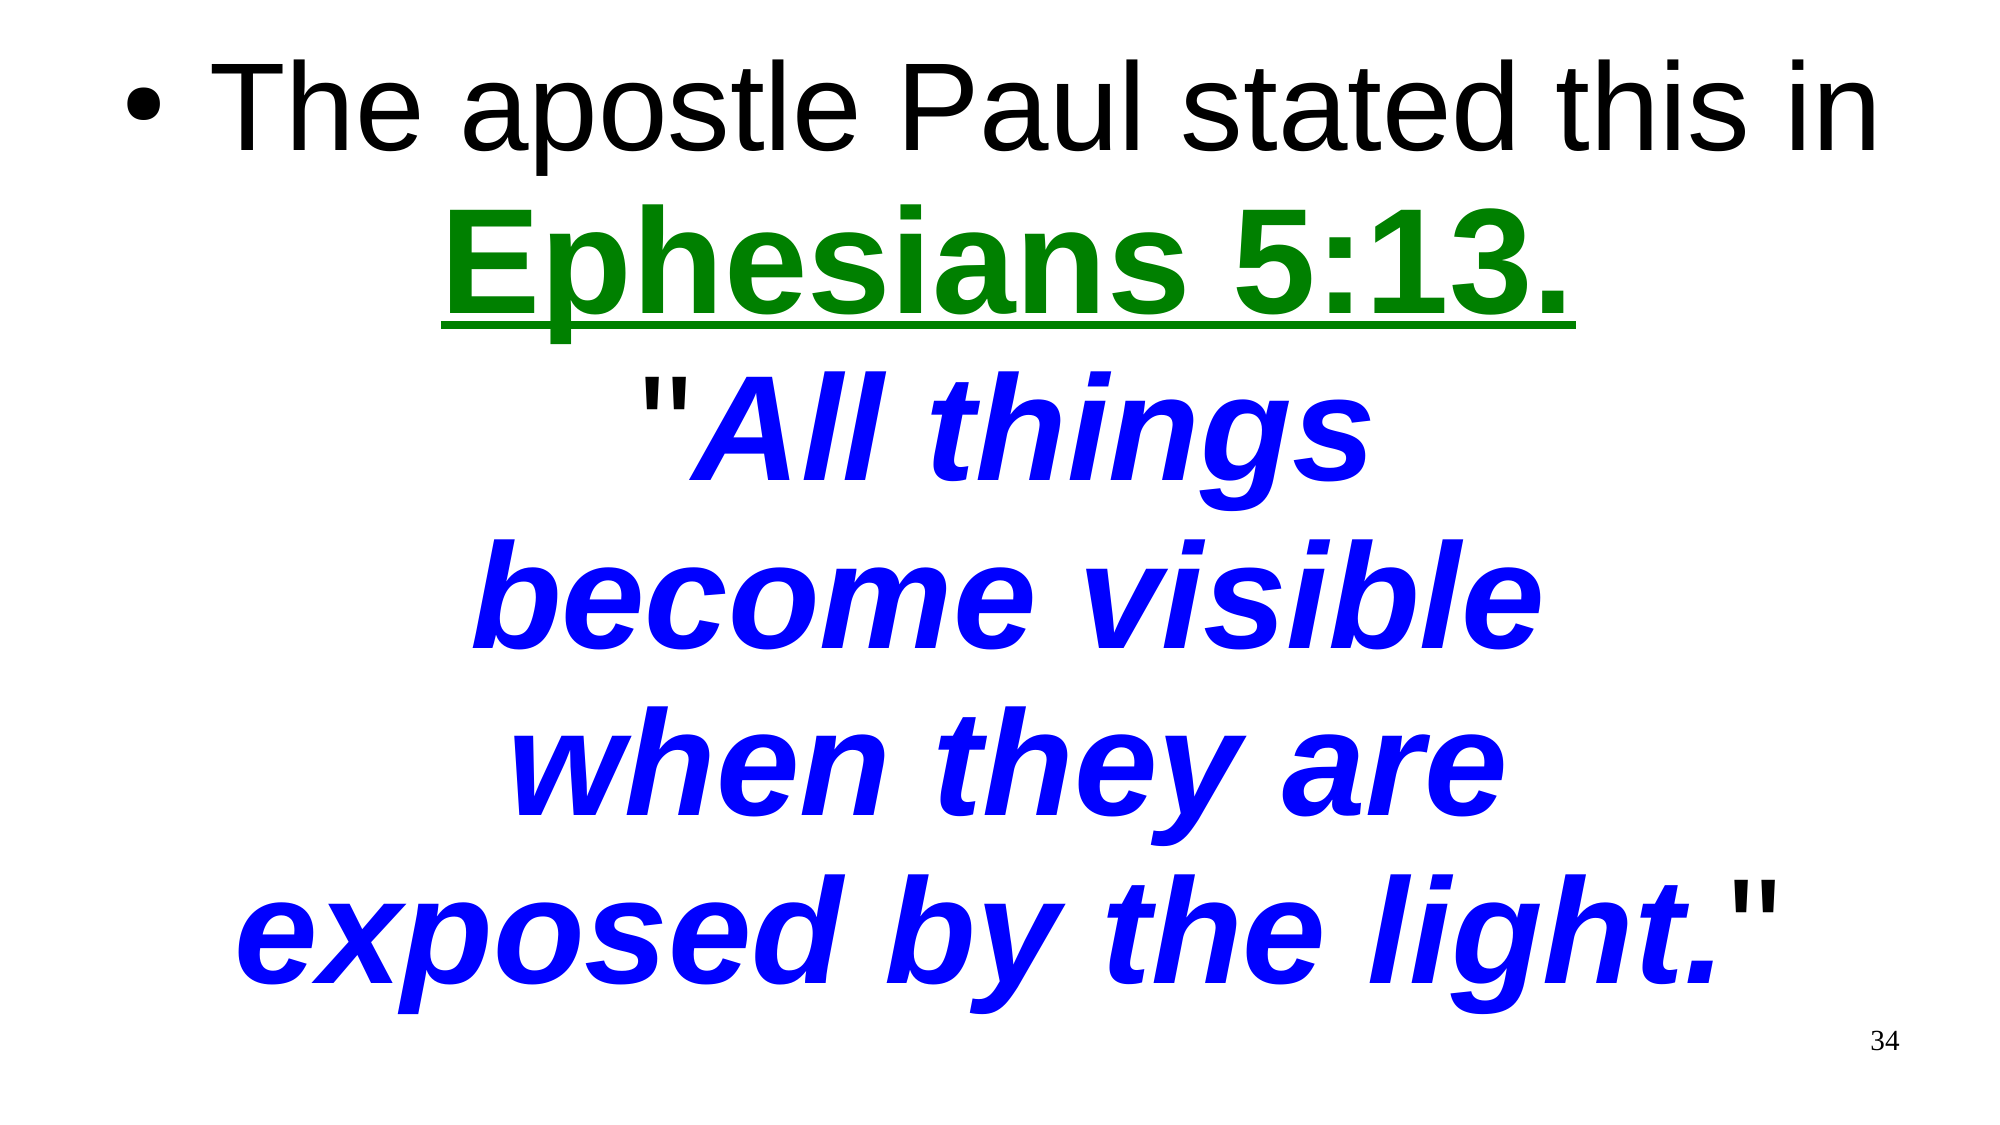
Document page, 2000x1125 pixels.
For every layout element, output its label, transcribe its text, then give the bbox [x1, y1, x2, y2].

list The apostle Paul stated this in Ephesians 5:13. "All things become visible when they are exposed by the light." [37, 37, 1951, 1088]
